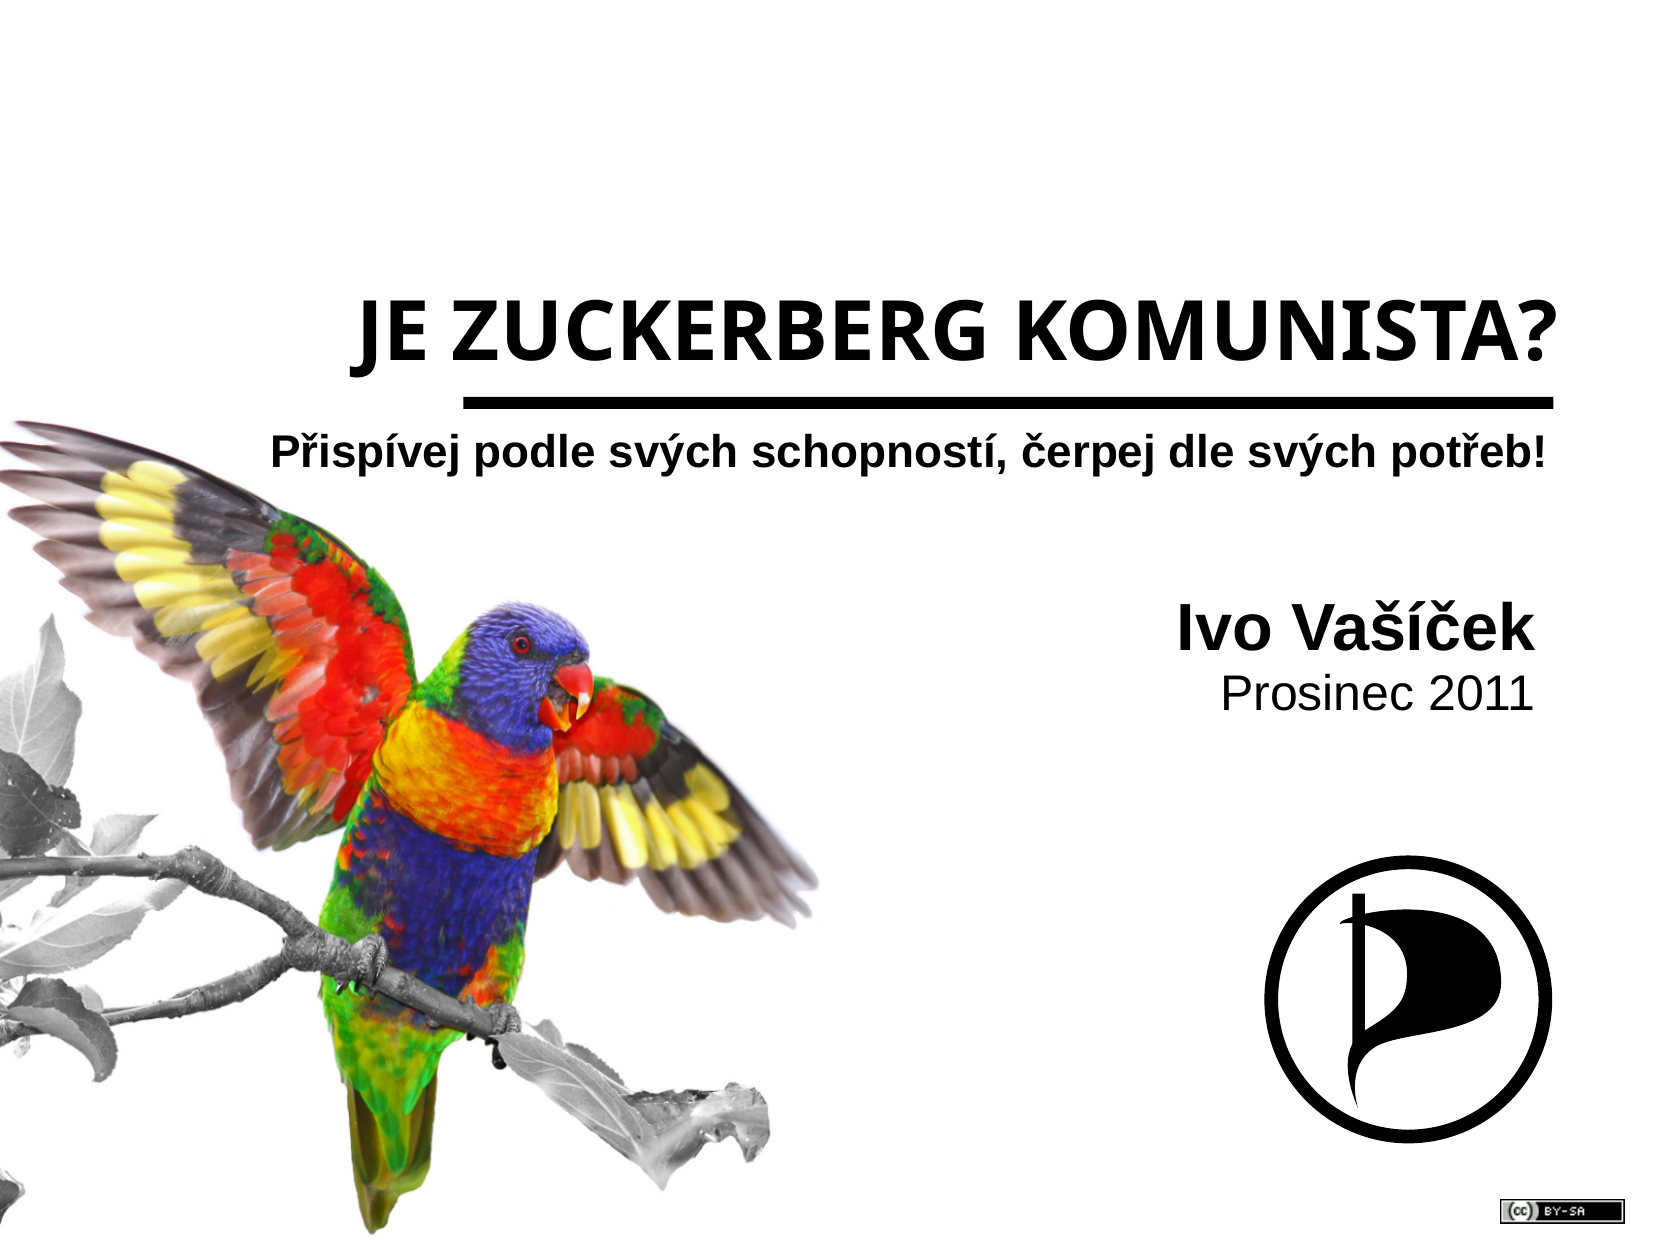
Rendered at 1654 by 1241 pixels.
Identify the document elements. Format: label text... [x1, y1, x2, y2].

text_box Ivo Vašíček Prosinec 2011 [838, 590, 1536, 721]
picture [1235, 826, 1582, 1173]
picture [0, 412, 826, 1241]
title JE ZUCKERBERG KOMUNISTA? [187, 117, 1560, 386]
subtitle Přispívej podle svých schopností, čerpej dle svých potřeb! [236, 426, 1550, 577]
picture [1500, 1199, 1625, 1224]
